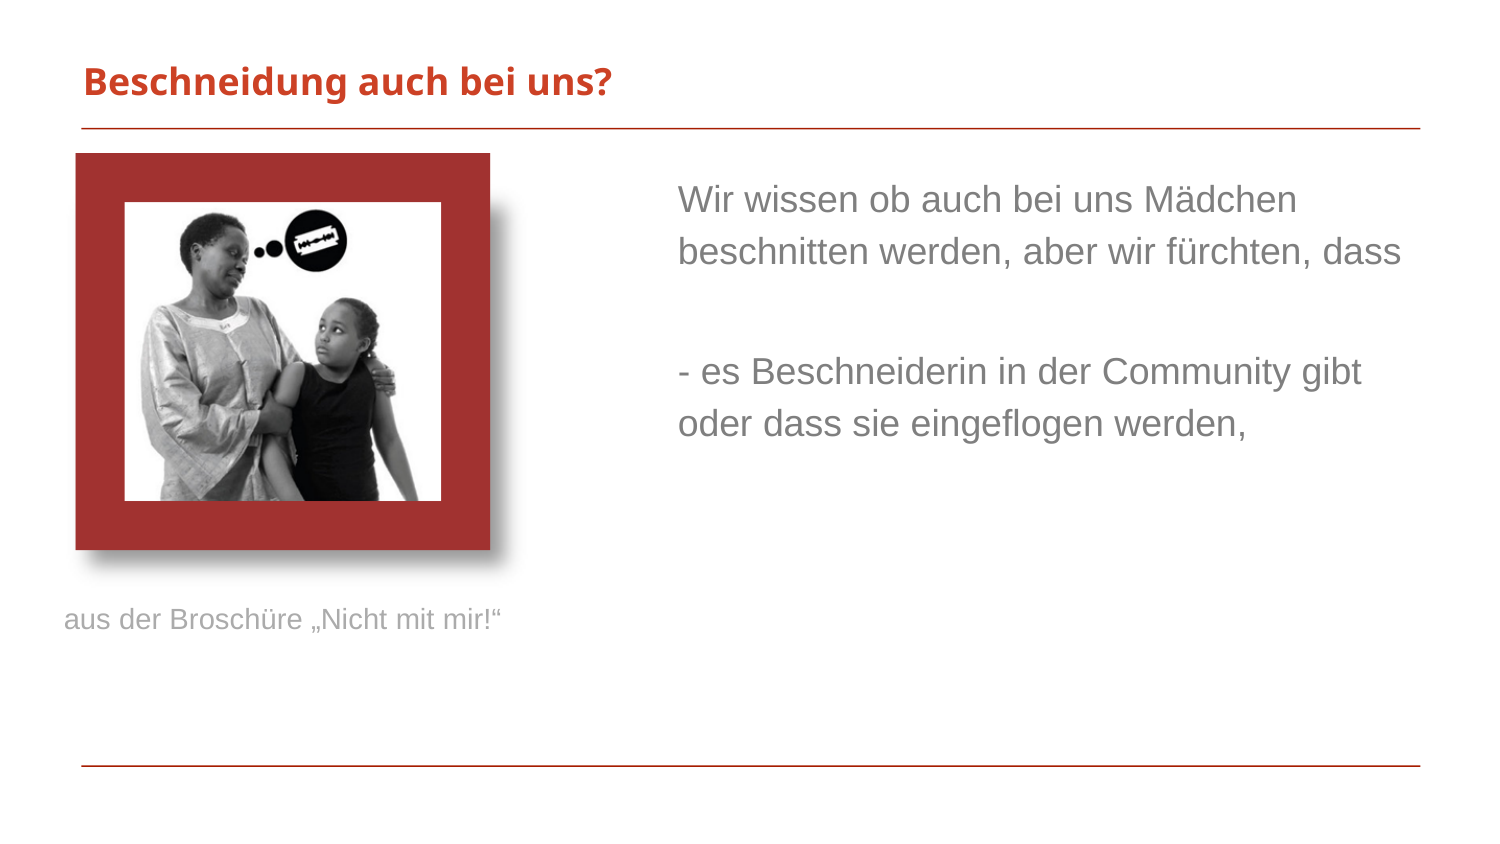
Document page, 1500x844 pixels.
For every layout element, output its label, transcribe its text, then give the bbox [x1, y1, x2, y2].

text_box Beschneidung auch bei uns? [67, 43, 1078, 117]
text_box Wir wissen ob auch bei uns Mädchen beschnitten werden, aber wir fürchten, dass - es Beschneiderin in der Community gibt oder dass sie eingeflogen werden, [662, 153, 1437, 742]
text_box aus der Broschüre „Nicht mit mir!“ [48, 580, 535, 662]
picture [62, 153, 533, 580]
